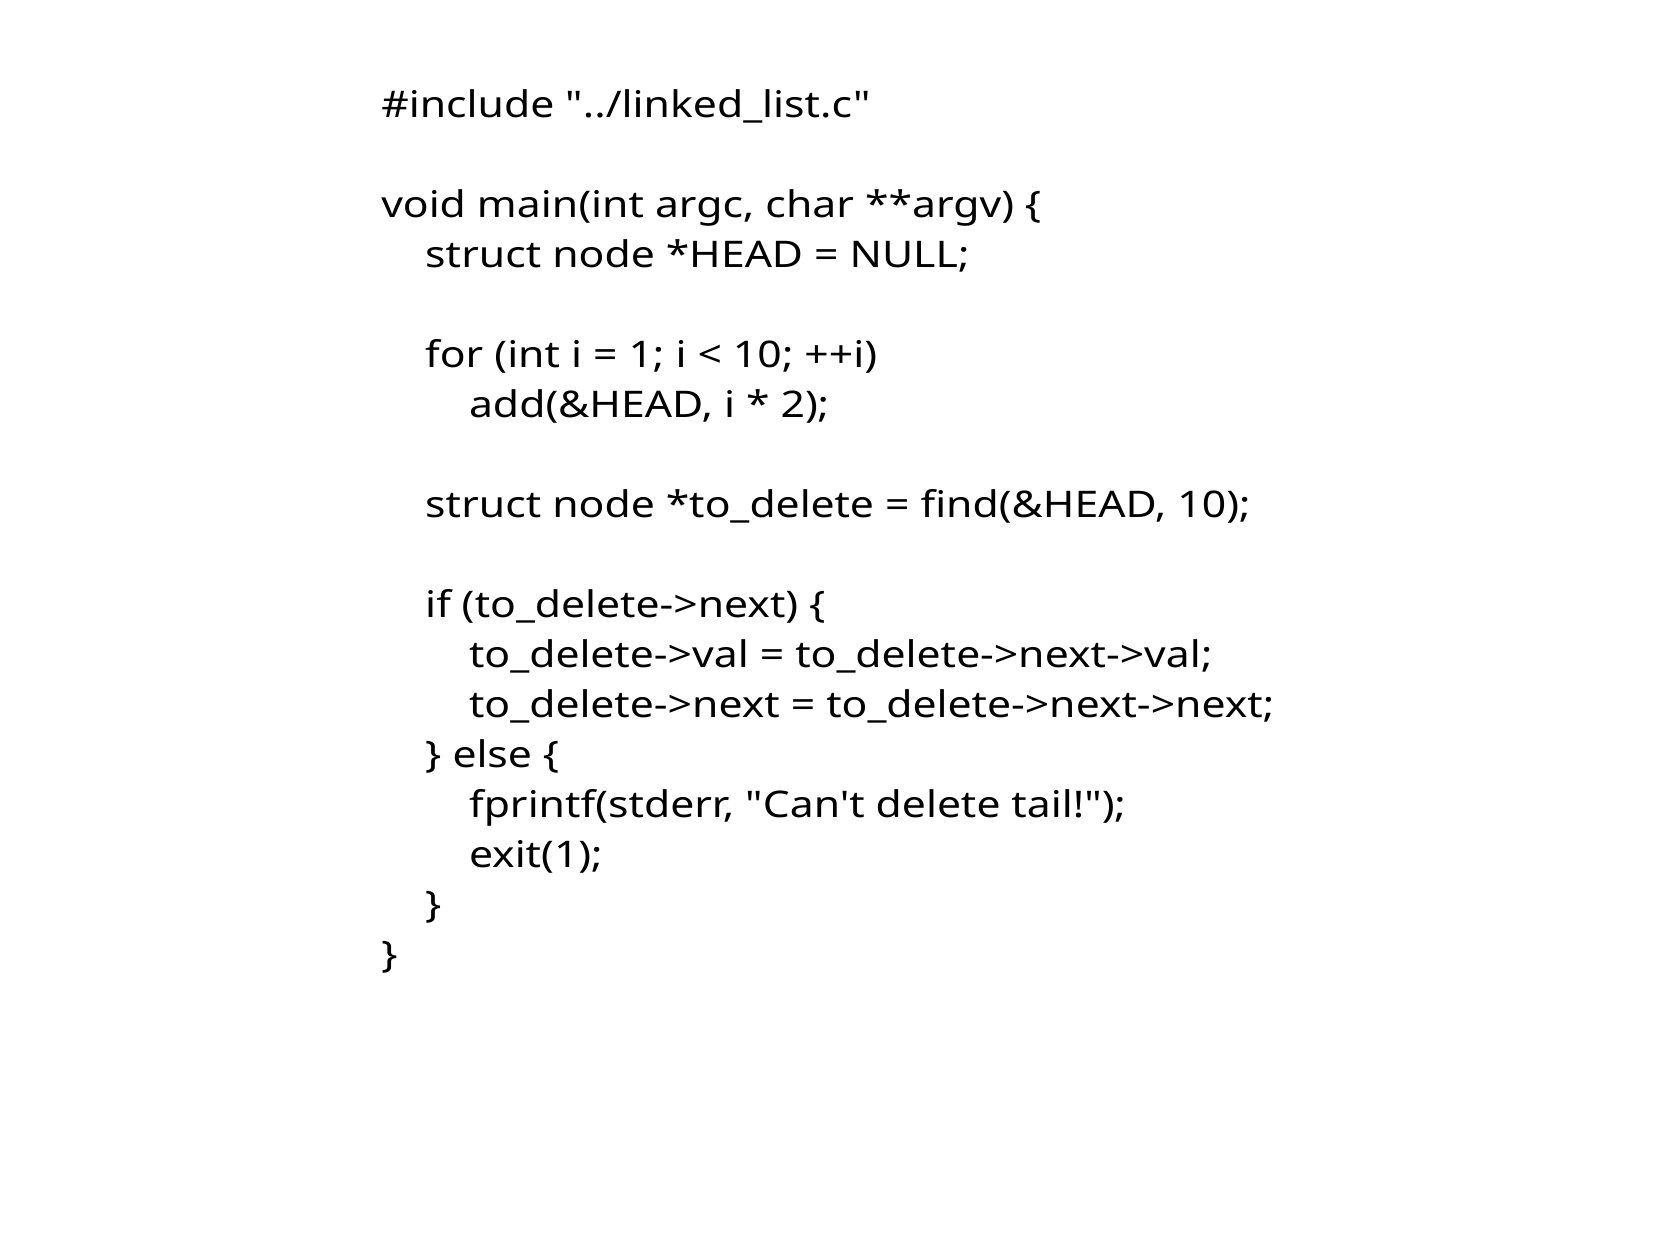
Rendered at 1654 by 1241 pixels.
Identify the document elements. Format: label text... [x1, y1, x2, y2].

text_box #include "../linked_list.c" void main(int argc, char **argv) { struct node *HEAD = NULL; for (int i = 1; i < 10; ++i) add(&HEAD, i * 2); struct node *to_delete = find(&HEAD, 10); if (to_delete->next) { to_delete->val = to_delete->next->val; to_delete->next = to_delete->next->next; } else { fprintf(stderr, "Can't delete tail!"); exit(1); } } [366, 70, 1296, 991]
